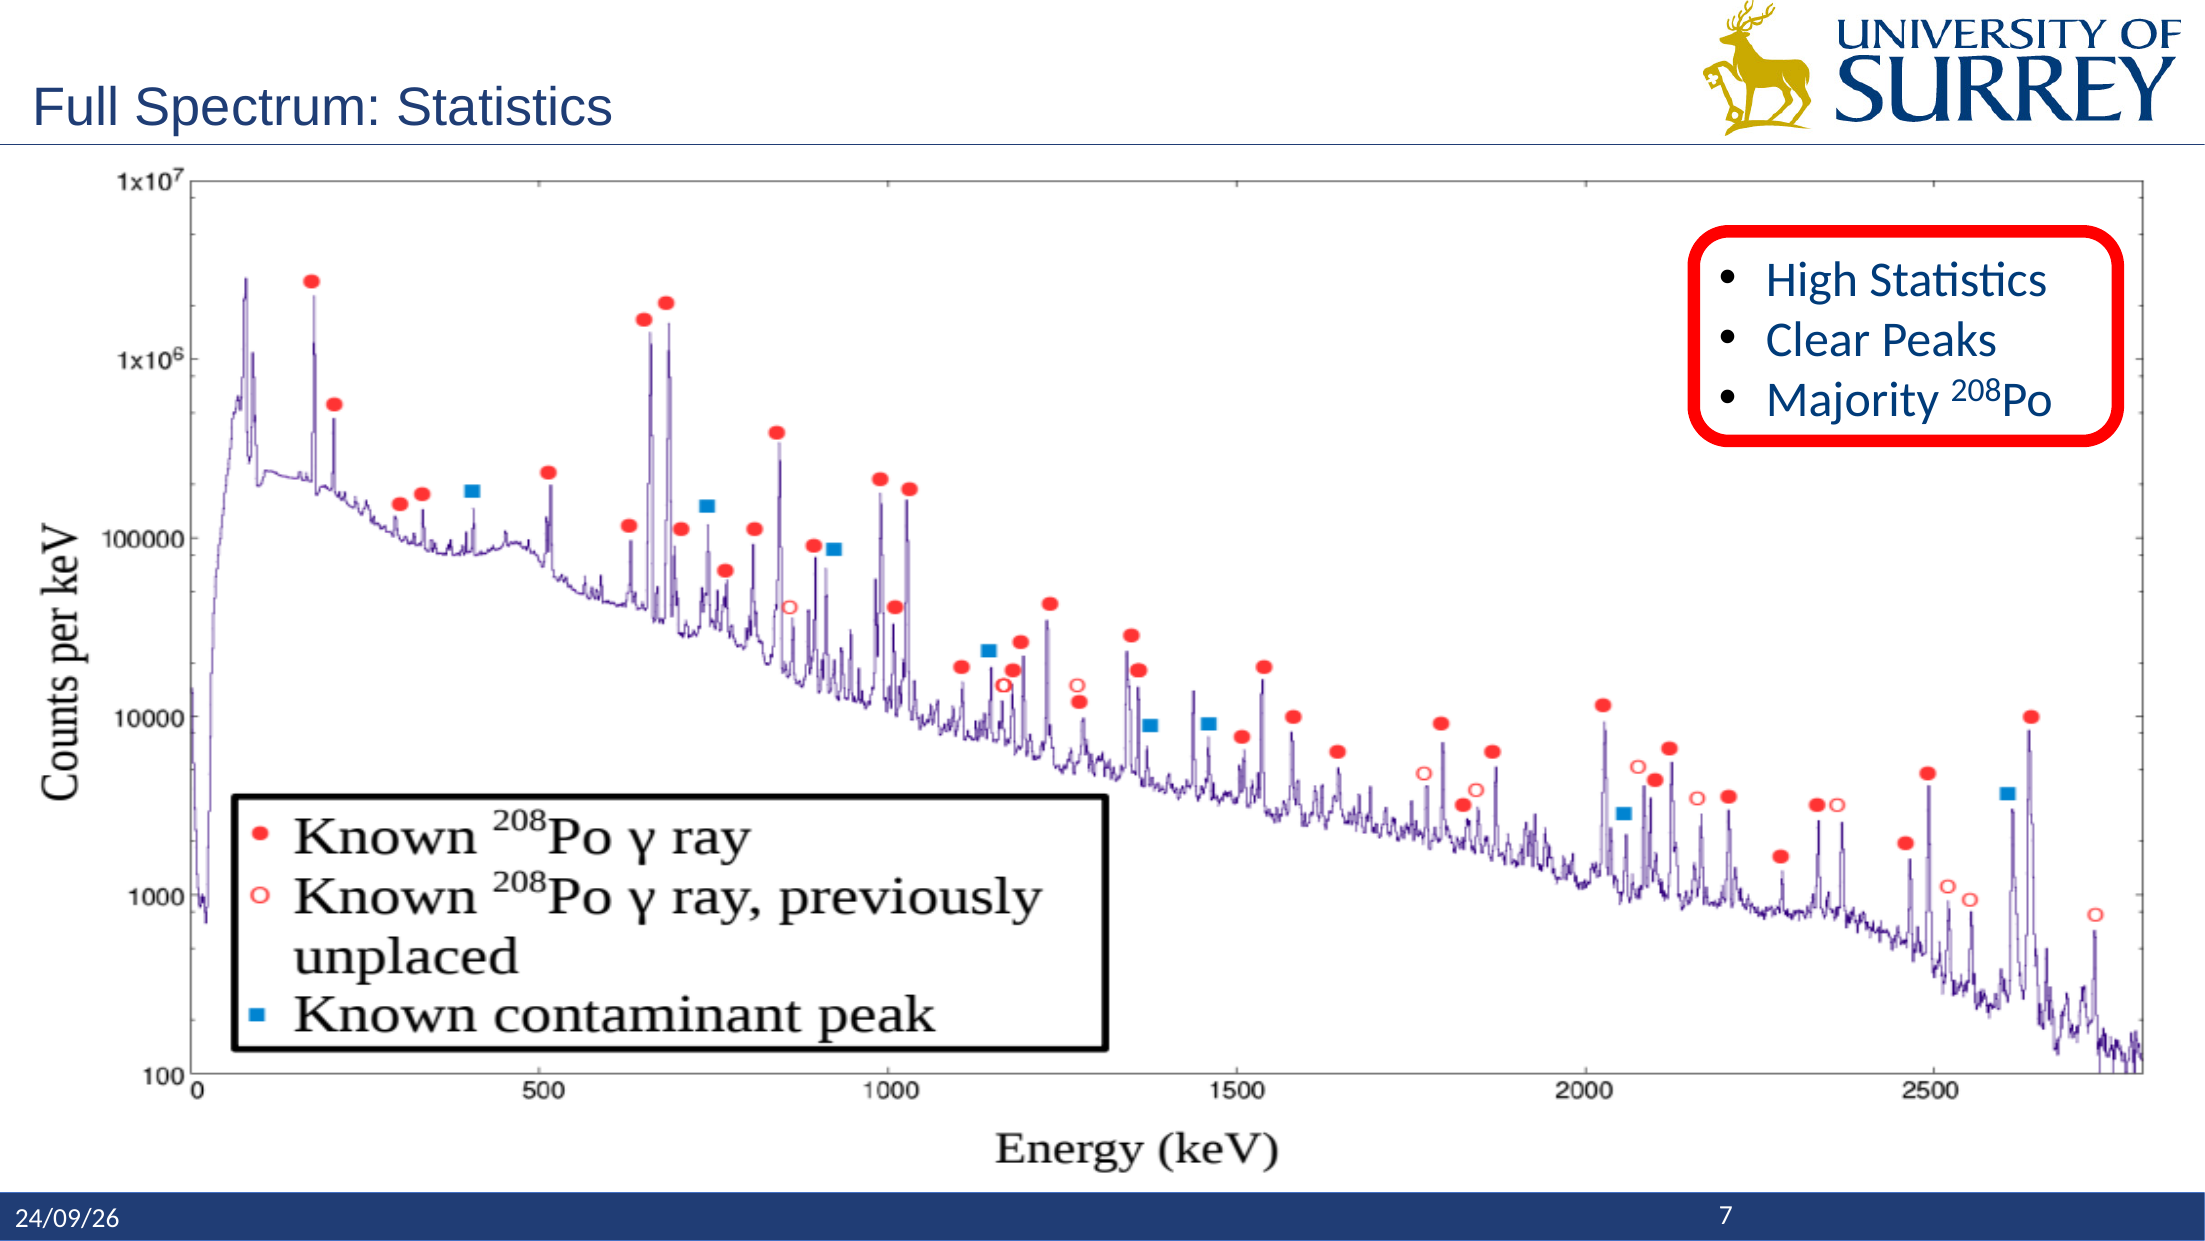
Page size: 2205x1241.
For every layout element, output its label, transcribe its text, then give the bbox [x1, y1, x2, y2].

text_box Full Spectrum: Statistics [17, 68, 634, 147]
text_box High Statistics Clear Peaks Majority 208Po [1703, 238, 2111, 434]
text_box 23/11/2020 [0, 1183, 496, 1241]
text_box [1703, 1180, 2200, 1241]
picture [0, 146, 2188, 1184]
